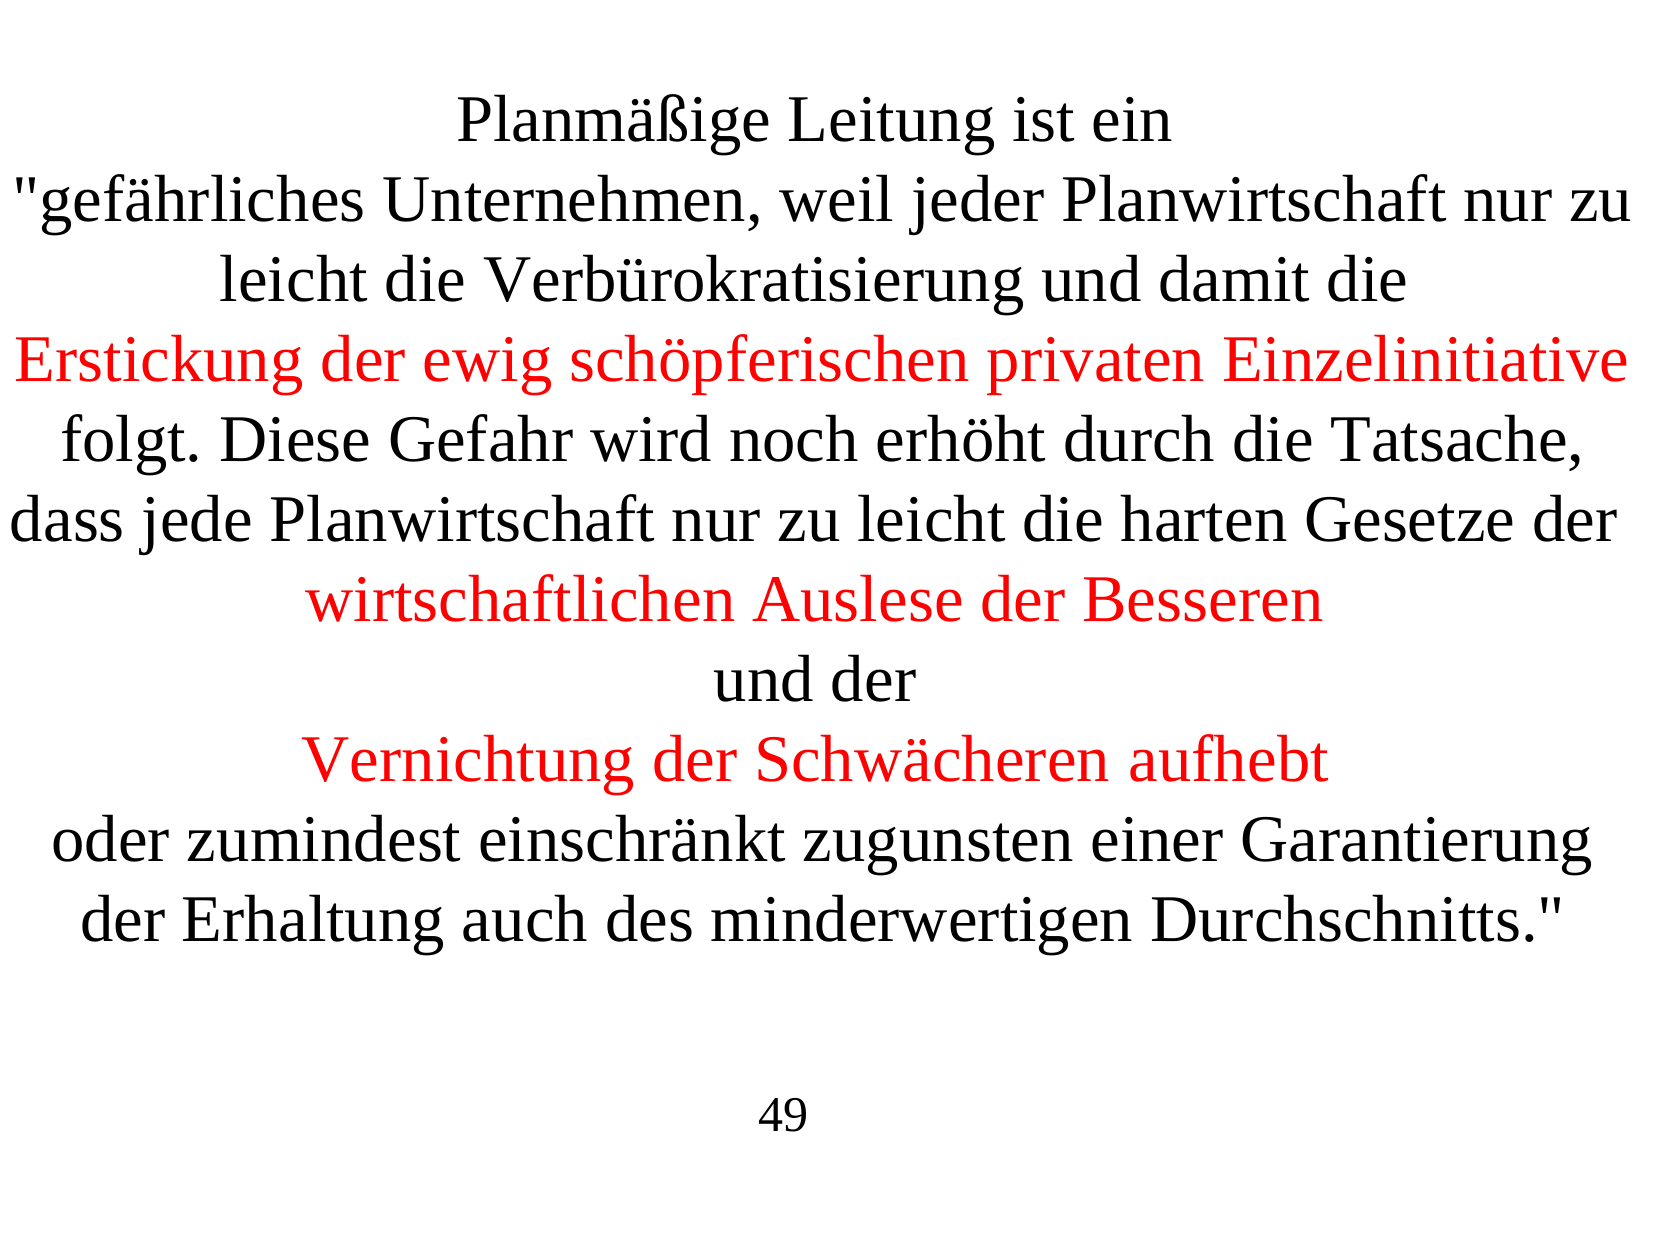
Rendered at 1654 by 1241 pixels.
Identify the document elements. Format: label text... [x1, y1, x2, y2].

text_box <Nummer> [758, 1081, 969, 1142]
text_box Planmäßige Leitung ist ein "gefährliches Unternehmen, weil jeder Planwirtschaft nur zu leicht die Verbürokratisierung und damit die Erstickung der ewig schöpferischen privaten Einzelinitiative folgt. Diese Gefahr wird noch erhöht durch die Tatsache, dass jede Planwirtschaft nur zu leicht die harten Gesetze der wirtschaftlichen Auslese der Besseren und der Vernichtung der Schwächeren aufhebt oder zumindest einschränkt zugunsten einer Garantierung der Erhaltung auch des minderwertigen Durchschnitts." [6, 75, 1641, 955]
